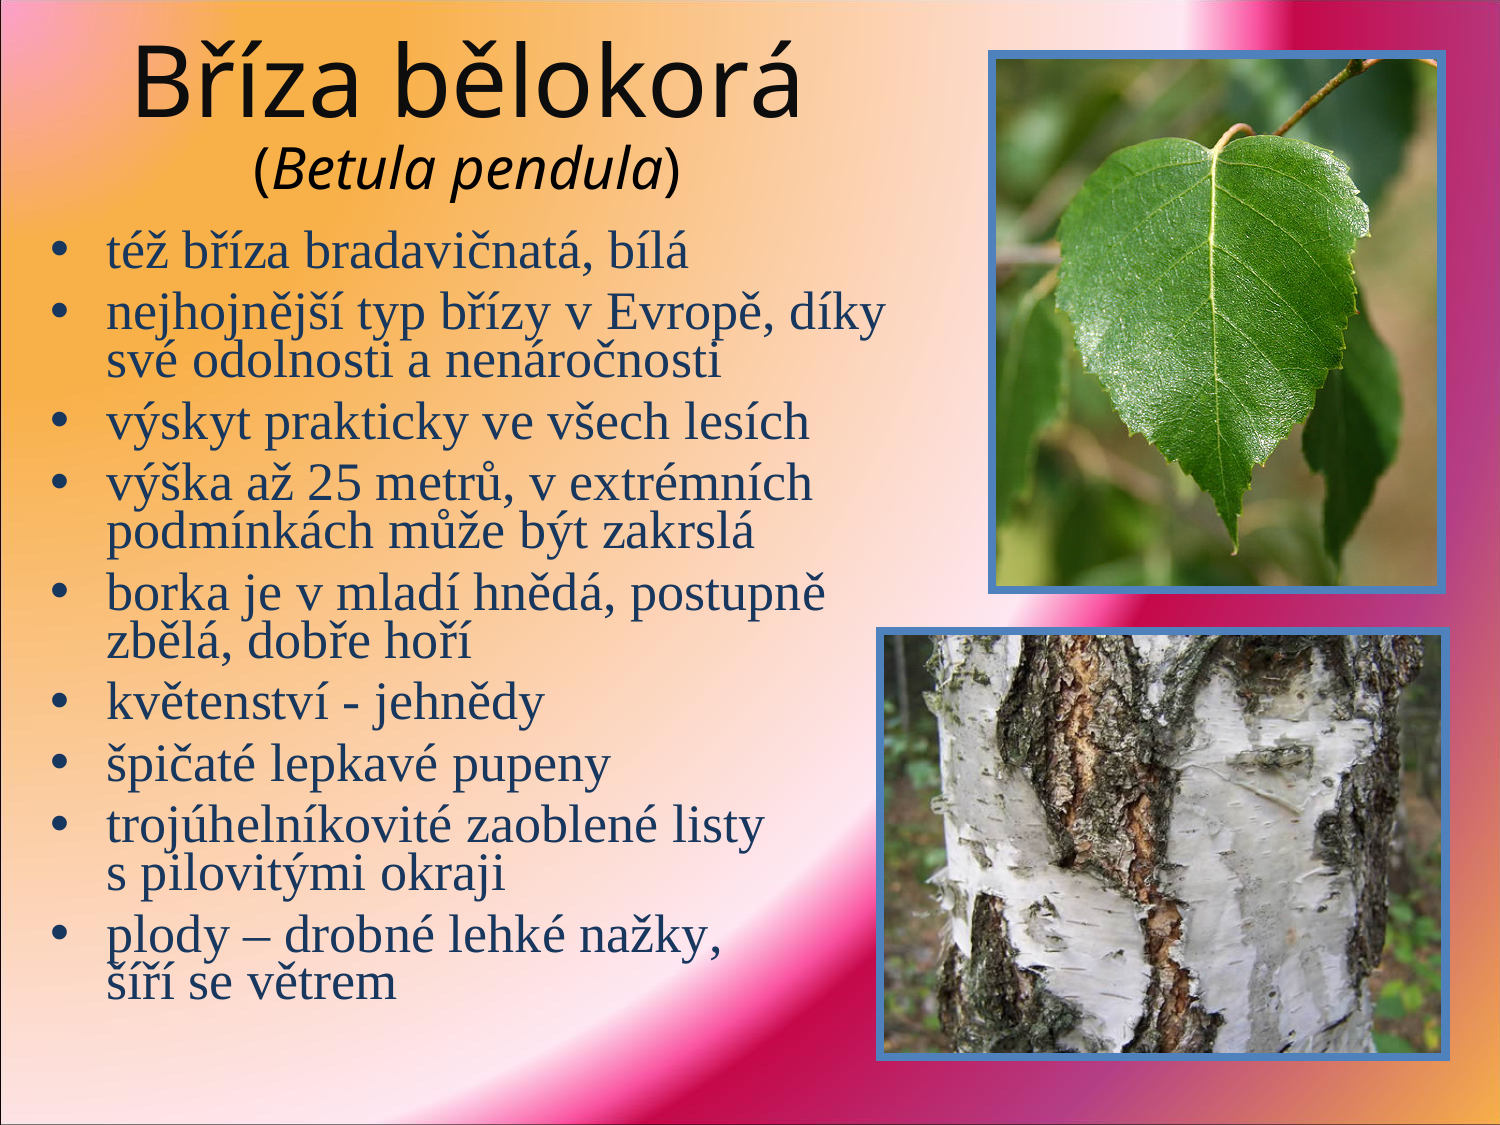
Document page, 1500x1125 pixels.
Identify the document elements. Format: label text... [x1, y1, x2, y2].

list též bříza bradavičnatá, bílá nejhojnější typ břízy v Evropě, díky své odolnosti a nenáročnosti výskyt prakticky ve všech lesích výška až 25 metrů, v extrémních podmínkách může být zakrslá borka je v mladí hnědá, postupně zbělá, dobře hoří květenství - jehnědy špičaté lepkavé pupeny trojúhelníkovité zaoblené listy s pilovitými okraji plody – drobné lehké nažky, šíří se větrem [35, 222, 938, 1079]
picture [0, 0, 1500, 1125]
text_box Bříza bělokorá (Betula pendula) [0, 23, 936, 211]
